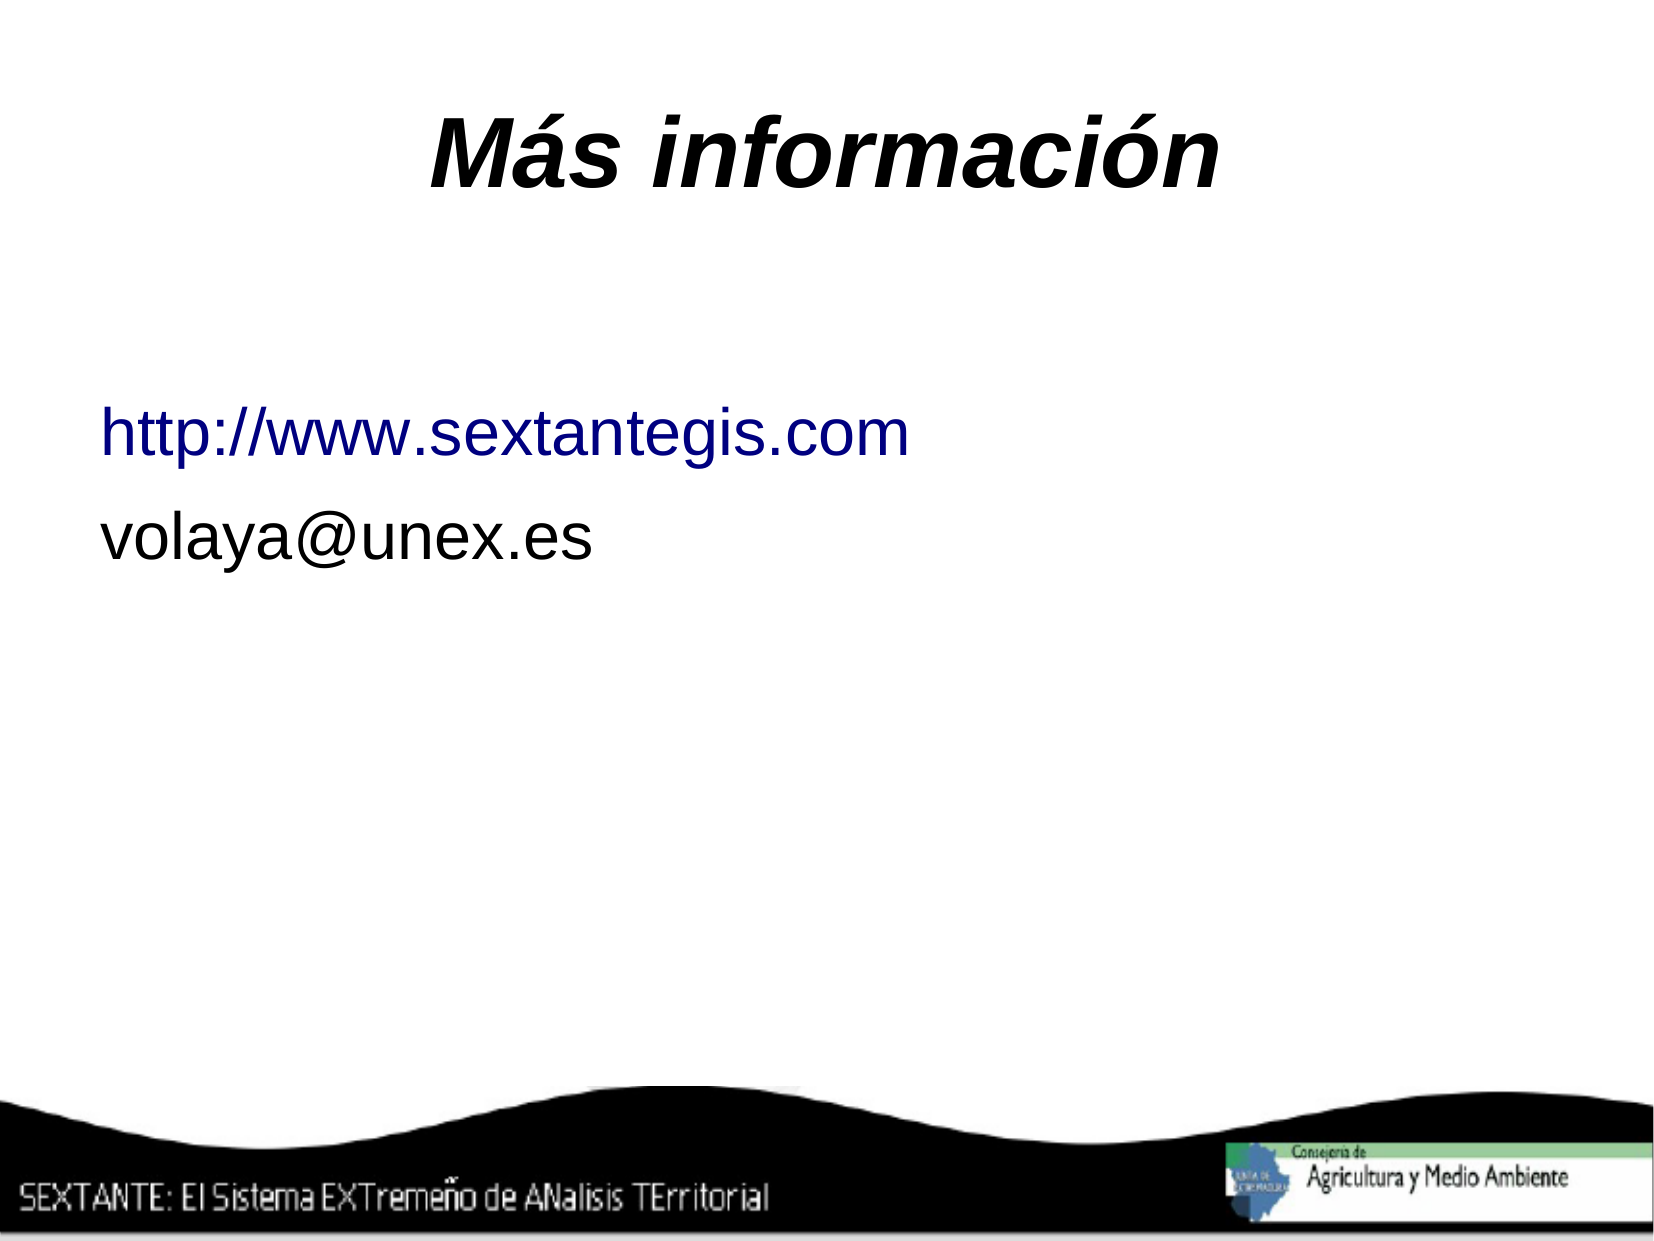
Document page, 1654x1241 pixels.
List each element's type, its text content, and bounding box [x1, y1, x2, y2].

list http://www.sextantegis.com volaya@unex.es [82, 290, 1571, 1094]
title Más información [82, 49, 1571, 257]
picture [0, 1086, 1654, 1241]
